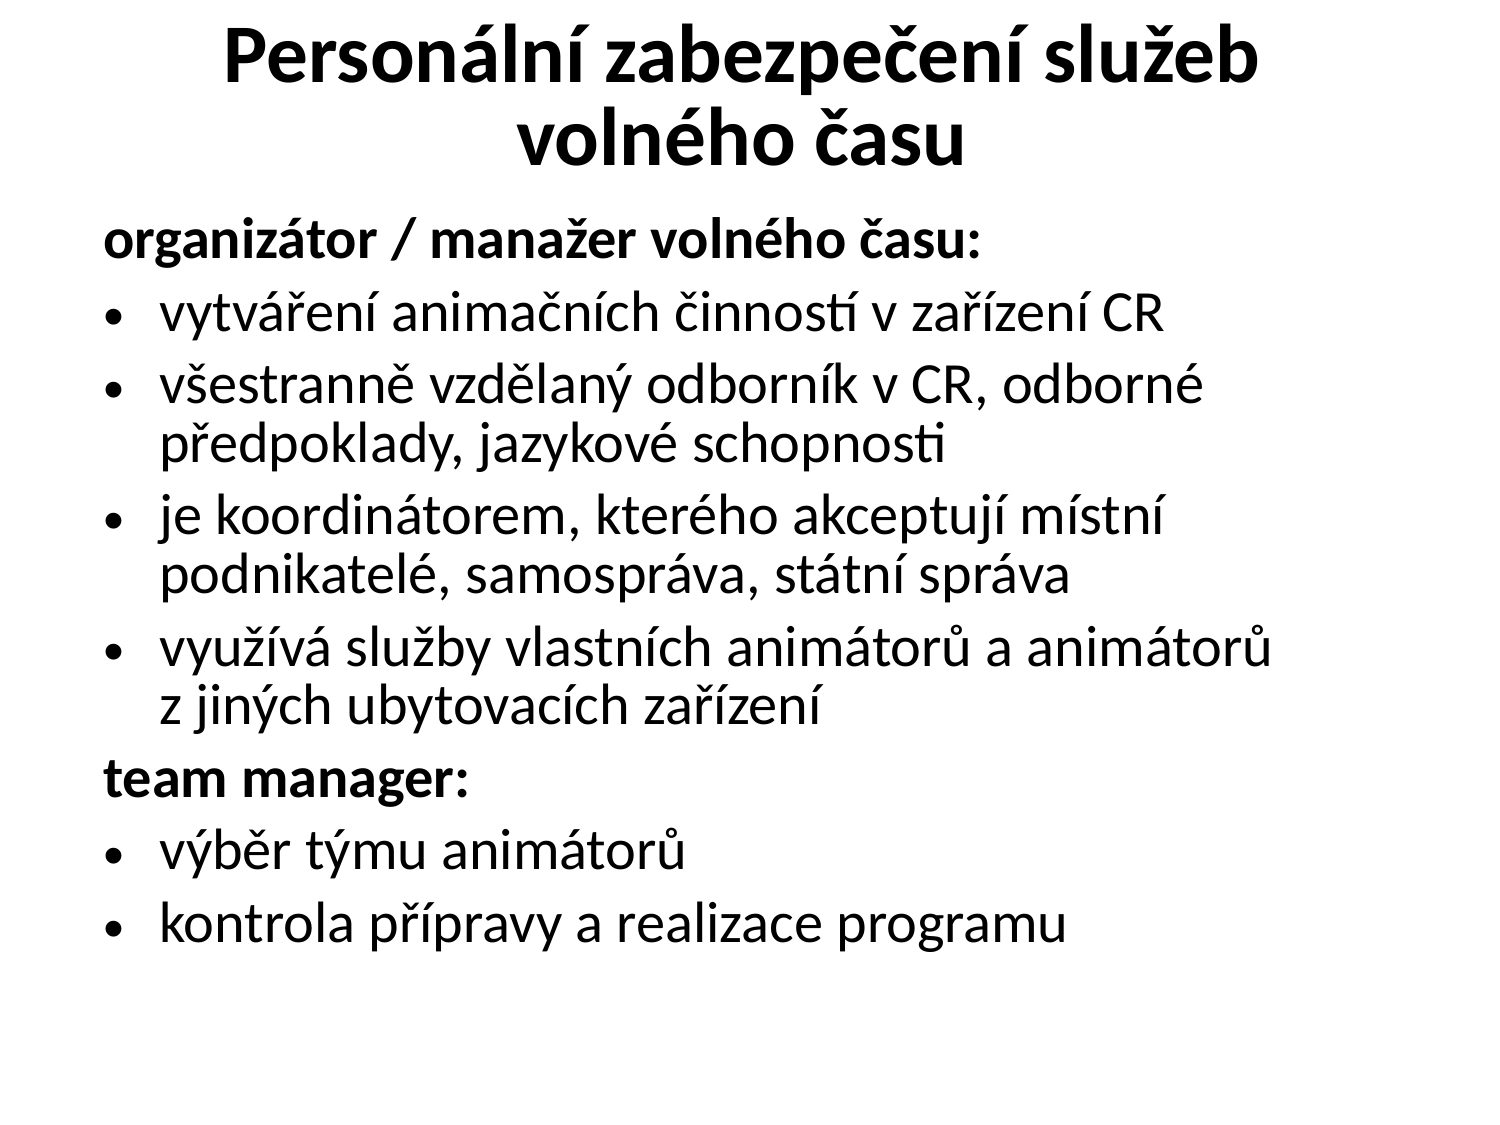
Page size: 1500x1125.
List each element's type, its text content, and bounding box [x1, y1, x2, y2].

list organizátor / manažer volného času: vytváření animačních činností v zařízení CR všestranně vzdělaný odborník v CR, odborné předpoklady, jazykové schopnosti je koordinátorem, kterého akceptují místní podnikatelé, samospráva, státní správa využívá služby vlastních animátorů a animátorů z jiných ubytovacích zařízení team manager: výběr týmu animátorů kontrola přípravy a realizace programu [88, 206, 1439, 1125]
title Personální zabezpečení služeb volného času [67, 0, 1418, 213]
